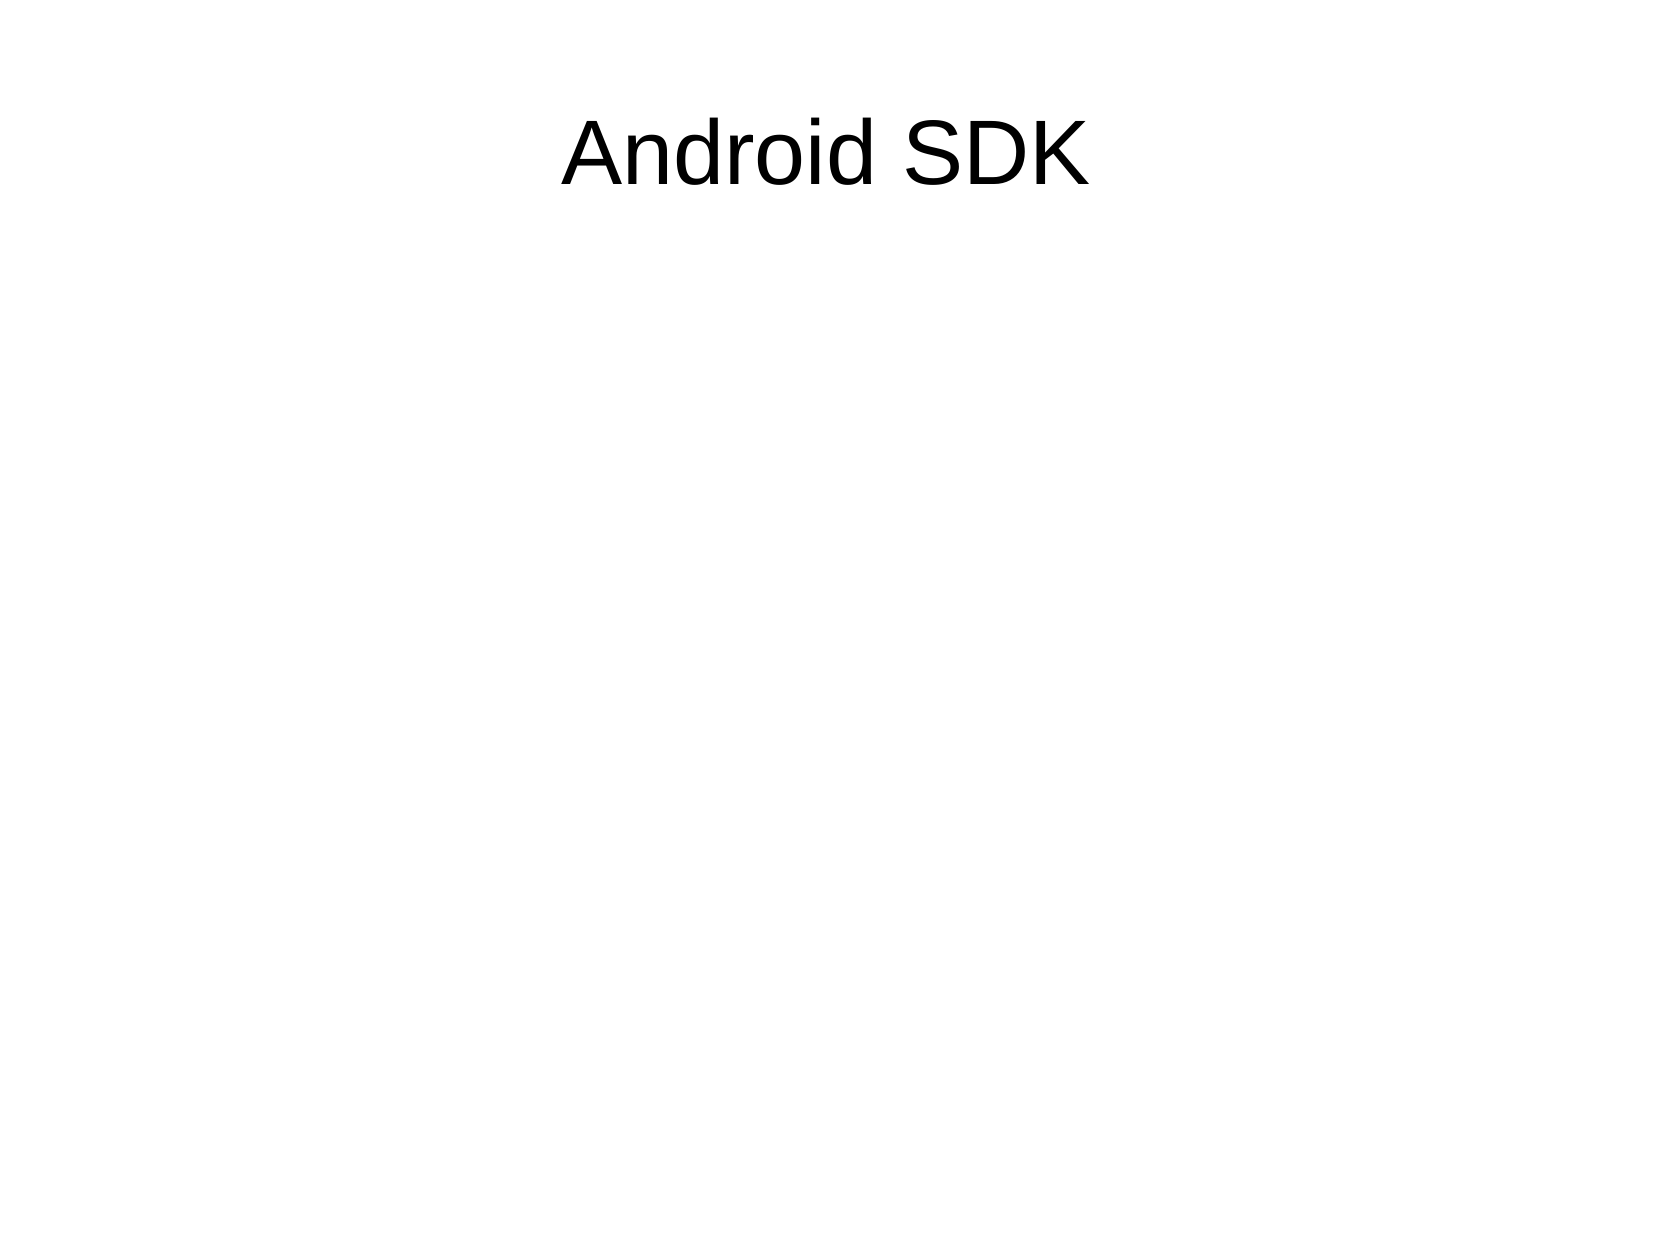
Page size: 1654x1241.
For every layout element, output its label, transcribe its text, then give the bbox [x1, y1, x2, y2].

title Android SDK [82, 49, 1571, 257]
